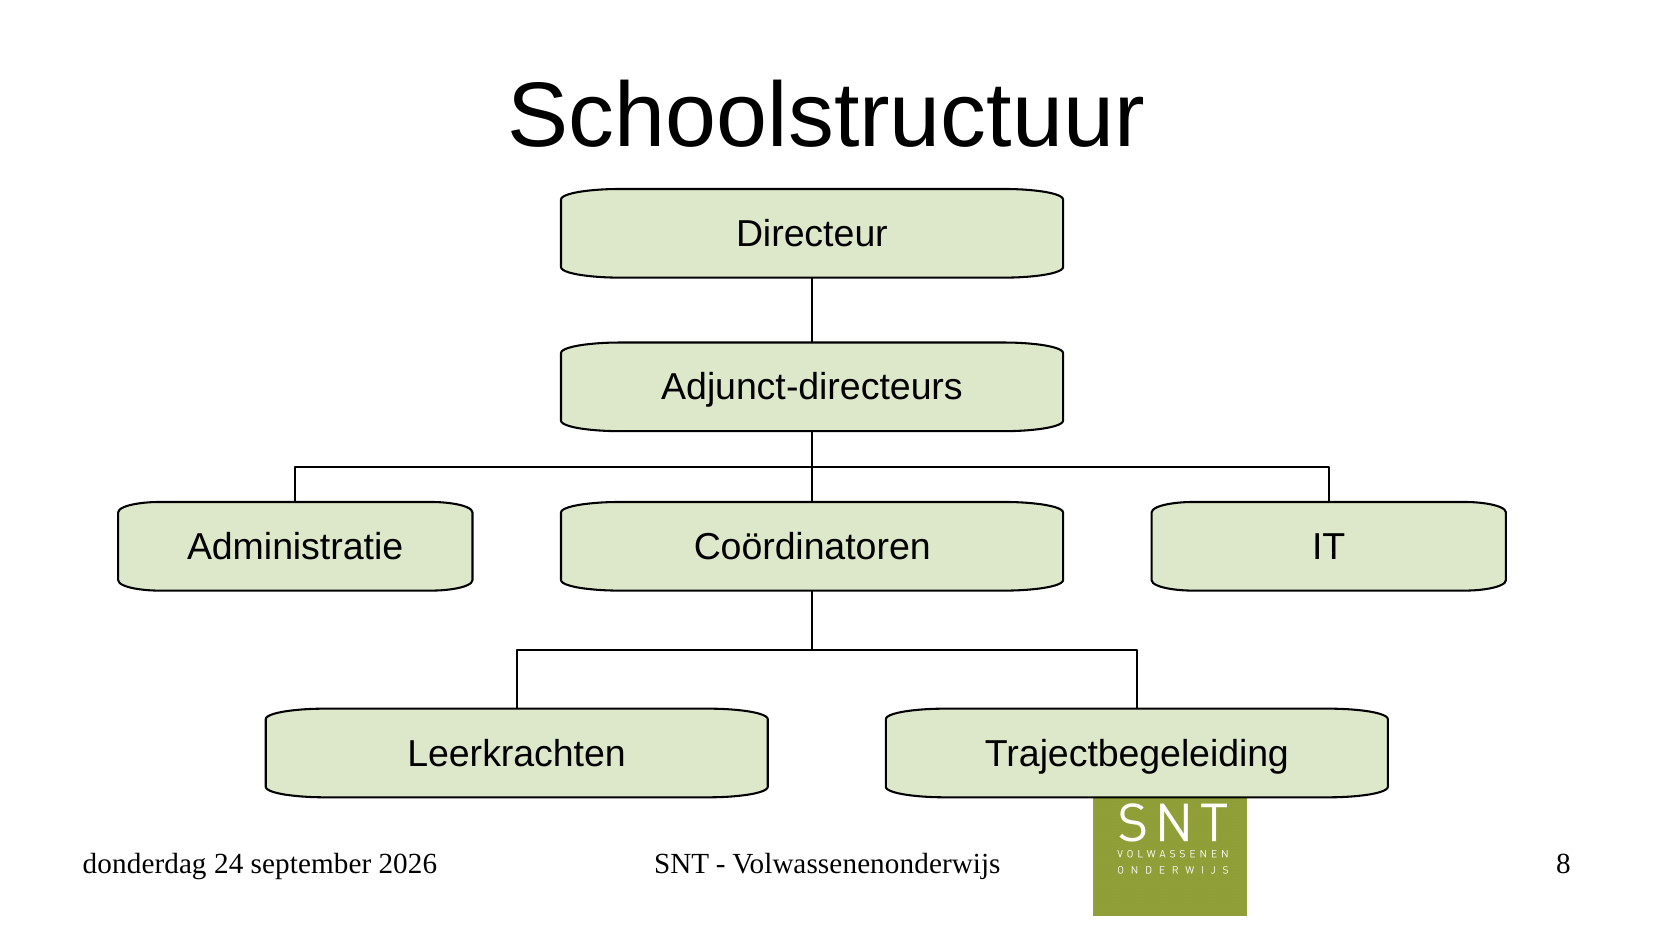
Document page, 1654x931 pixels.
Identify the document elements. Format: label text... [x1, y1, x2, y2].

text_box Administratie [118, 501, 473, 591]
text_box Coördinatoren [561, 501, 1064, 591]
text_box Leerkrachten [265, 708, 768, 798]
text_box Adjunct-directeurs [561, 342, 1064, 432]
picture [1093, 798, 1247, 916]
title Schoolstructuur [82, 37, 1571, 193]
text_box Directeur [561, 188, 1064, 278]
text_box Trajectbegeleiding [885, 708, 1388, 798]
text_box IT [1151, 501, 1506, 591]
